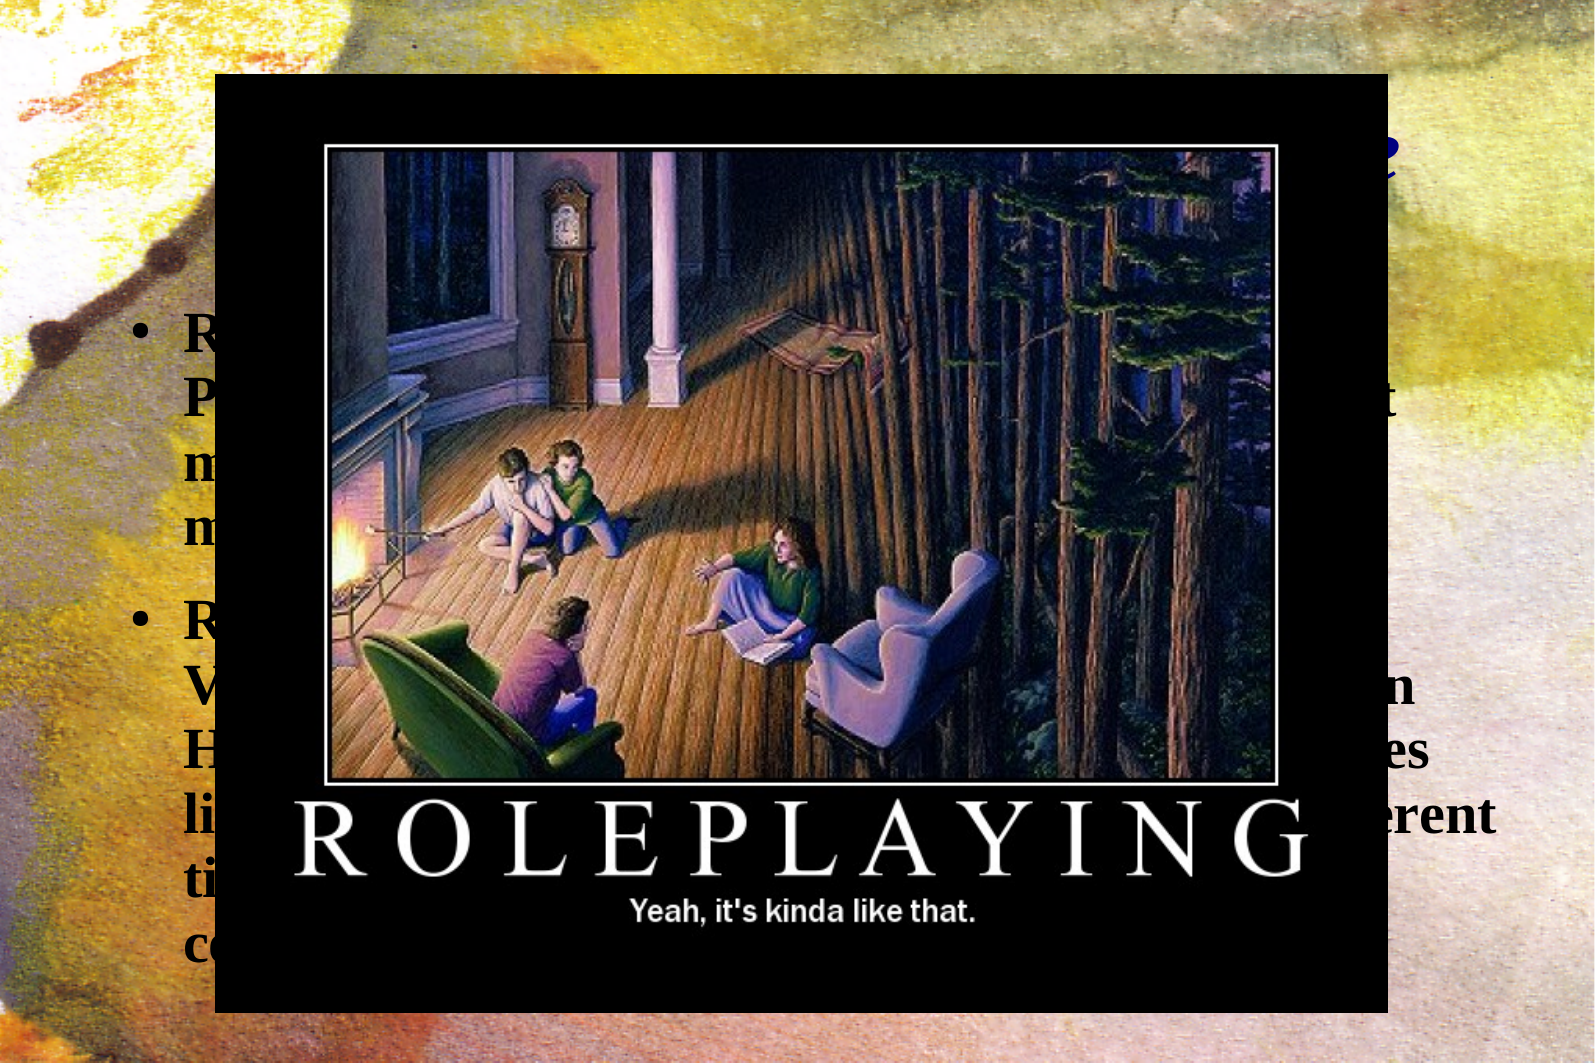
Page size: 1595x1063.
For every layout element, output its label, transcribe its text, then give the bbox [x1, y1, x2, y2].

list Roleplaying Playing the role of your character, whatever that may be. Hardest thing is being consistent with morals, values, etc, etc... Like acting sort of. Restrictions on weapons/races/times Vampire: The Masquerade, Call of Cthulhu, Iron Heroes, D20 Modern, D20 Future are other games like DnD following the same rule systems in different times with different varieties of weapons and conflicts [112, 300, 1515, 1049]
title Some restrictions make the game more fun [1388, 98, 1504, 300]
picture [0, 0, 1595, 1063]
